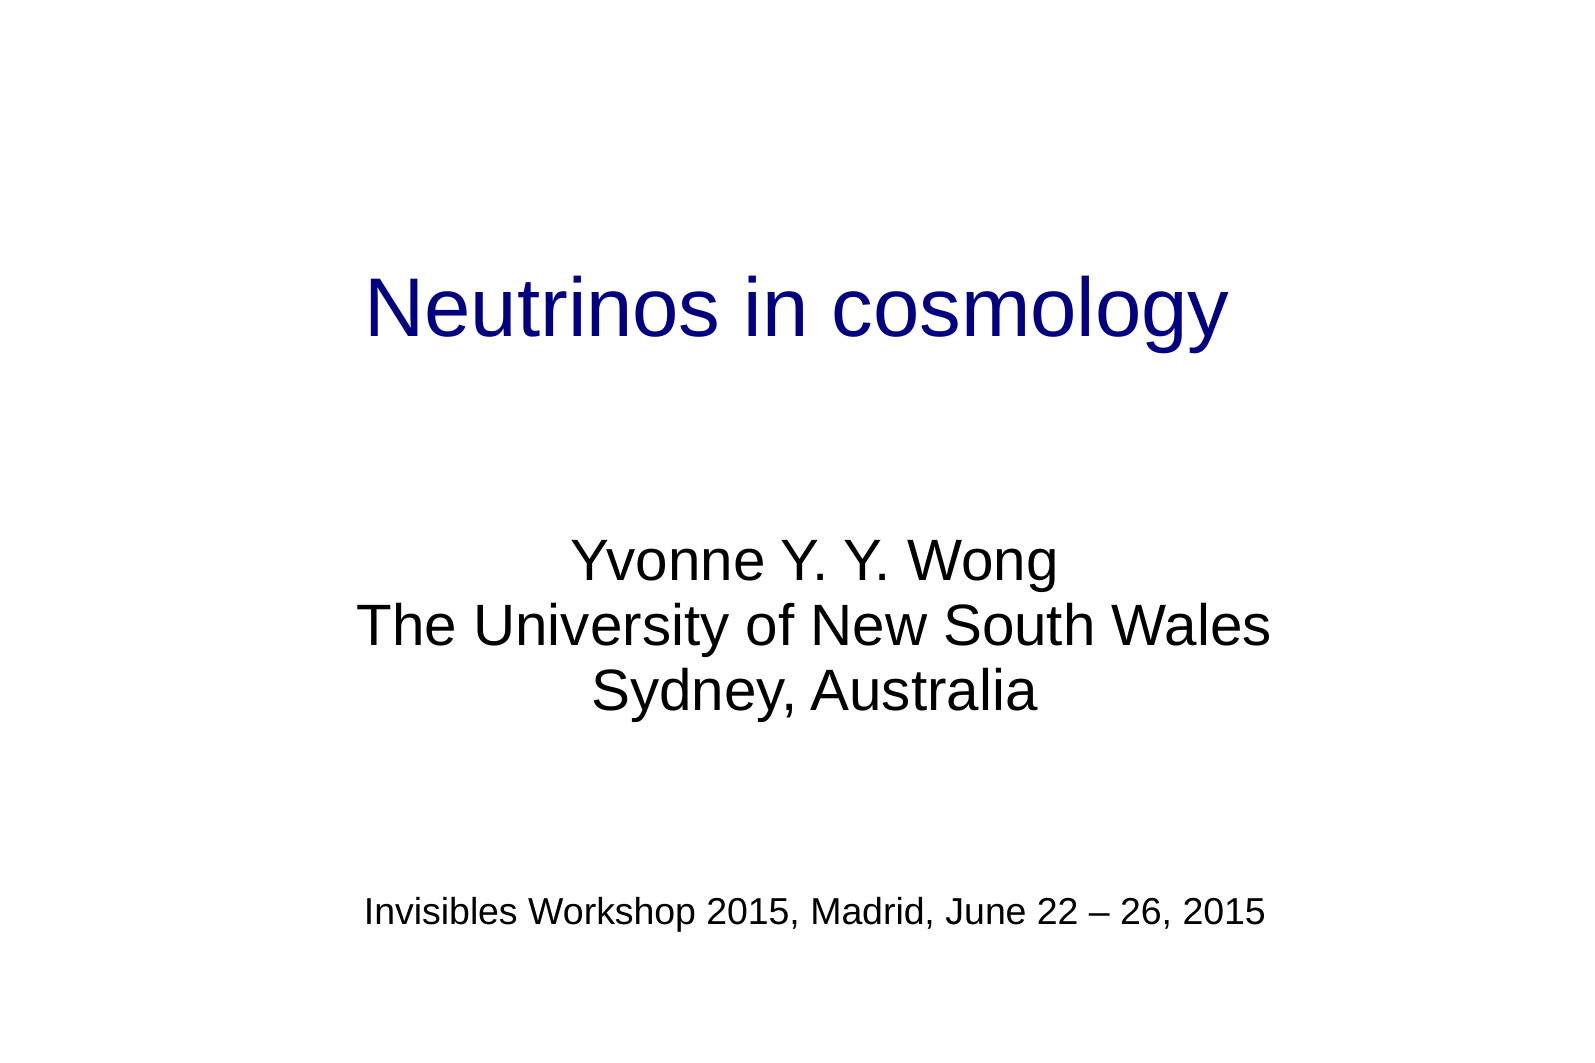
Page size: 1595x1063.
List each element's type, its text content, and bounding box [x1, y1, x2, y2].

subtitle Yvonne Y. Y. Wong The University of New South Wales Sydney, Australia Invisibles Workshop 2015, Madrid, June 22 – 26, 2015 [79, 512, 1515, 949]
title Neutrinos in cosmology [79, 226, 1515, 390]
